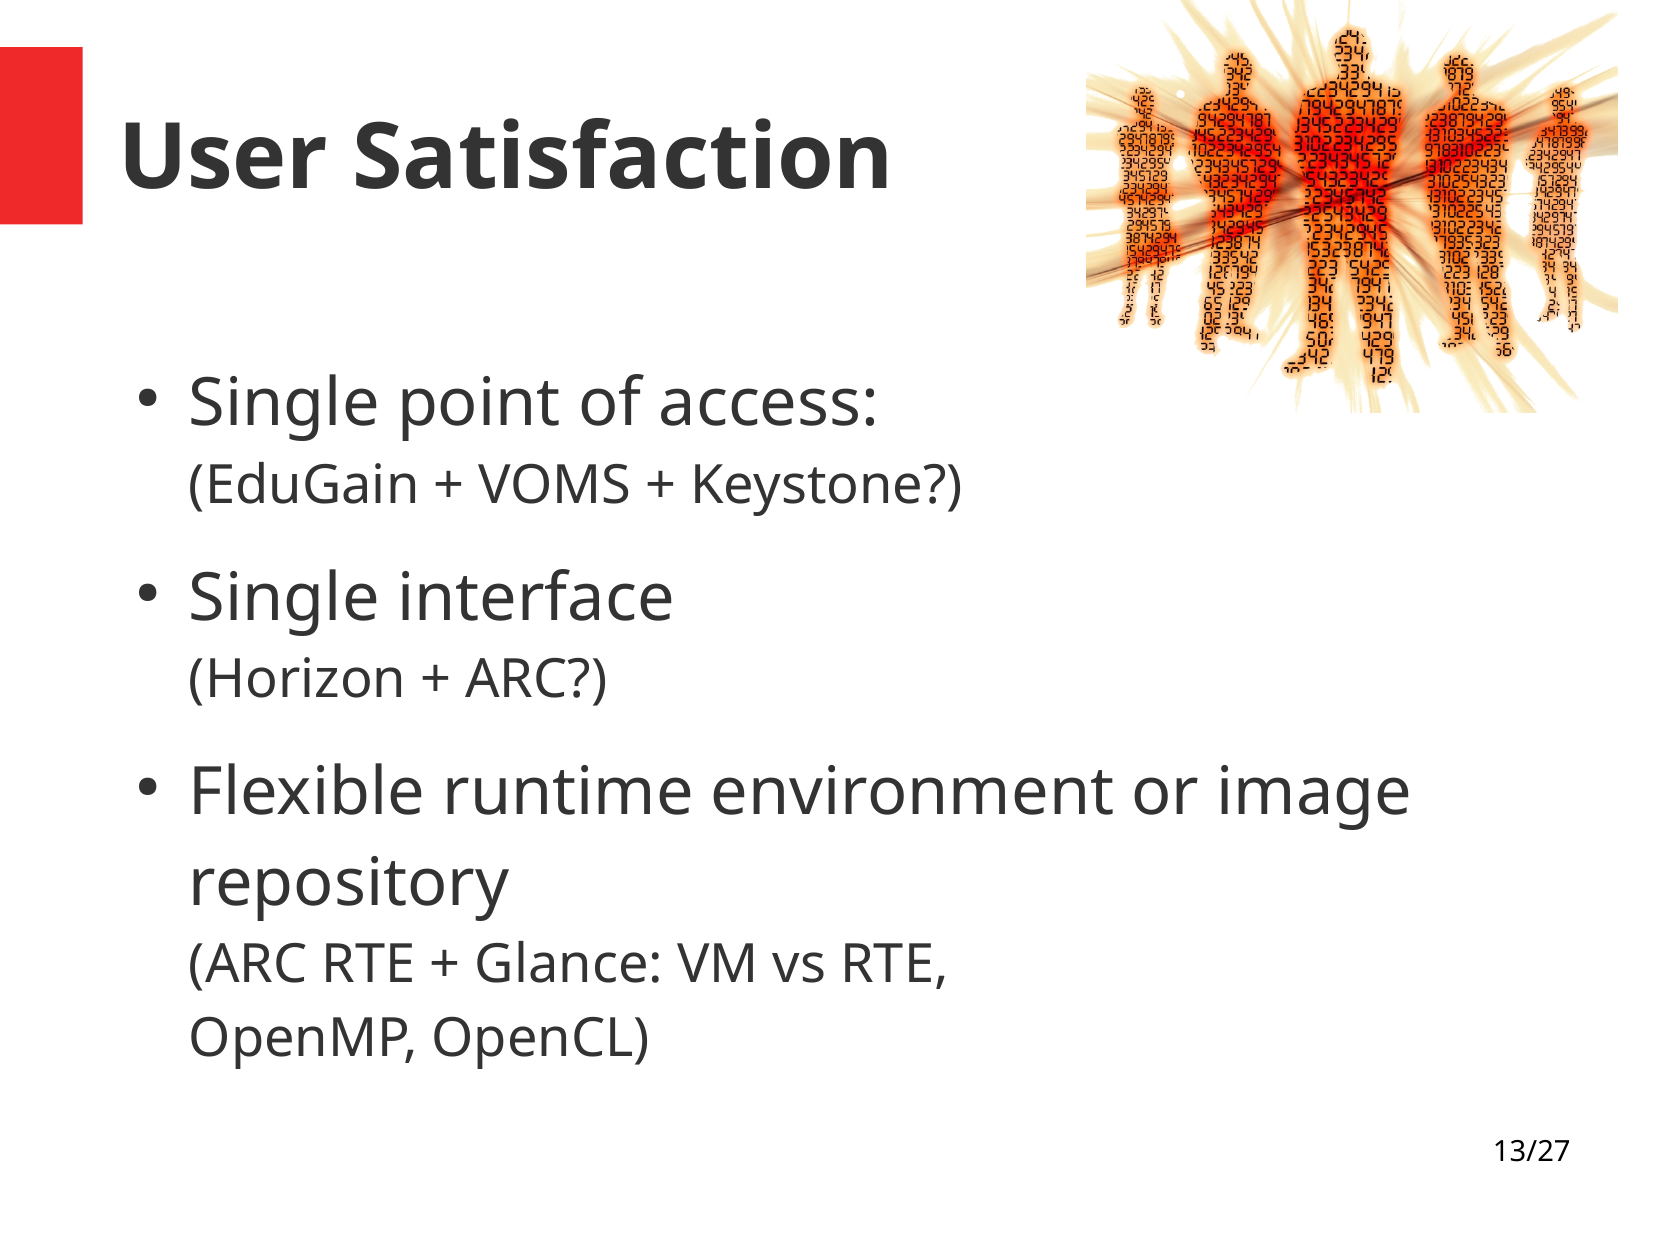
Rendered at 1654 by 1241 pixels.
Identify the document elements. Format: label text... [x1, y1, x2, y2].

picture [1086, 0, 1618, 413]
title User Satisfaction [118, 49, 1086, 257]
list Single point of access: (EduGain + VOMS + Keystone?) Single interface (Horizon + ARC?) Flexible runtime environment or image repository (ARC RTE + Glance: VM vs RTE, OpenMP, OpenCL) [118, 354, 1536, 1074]
